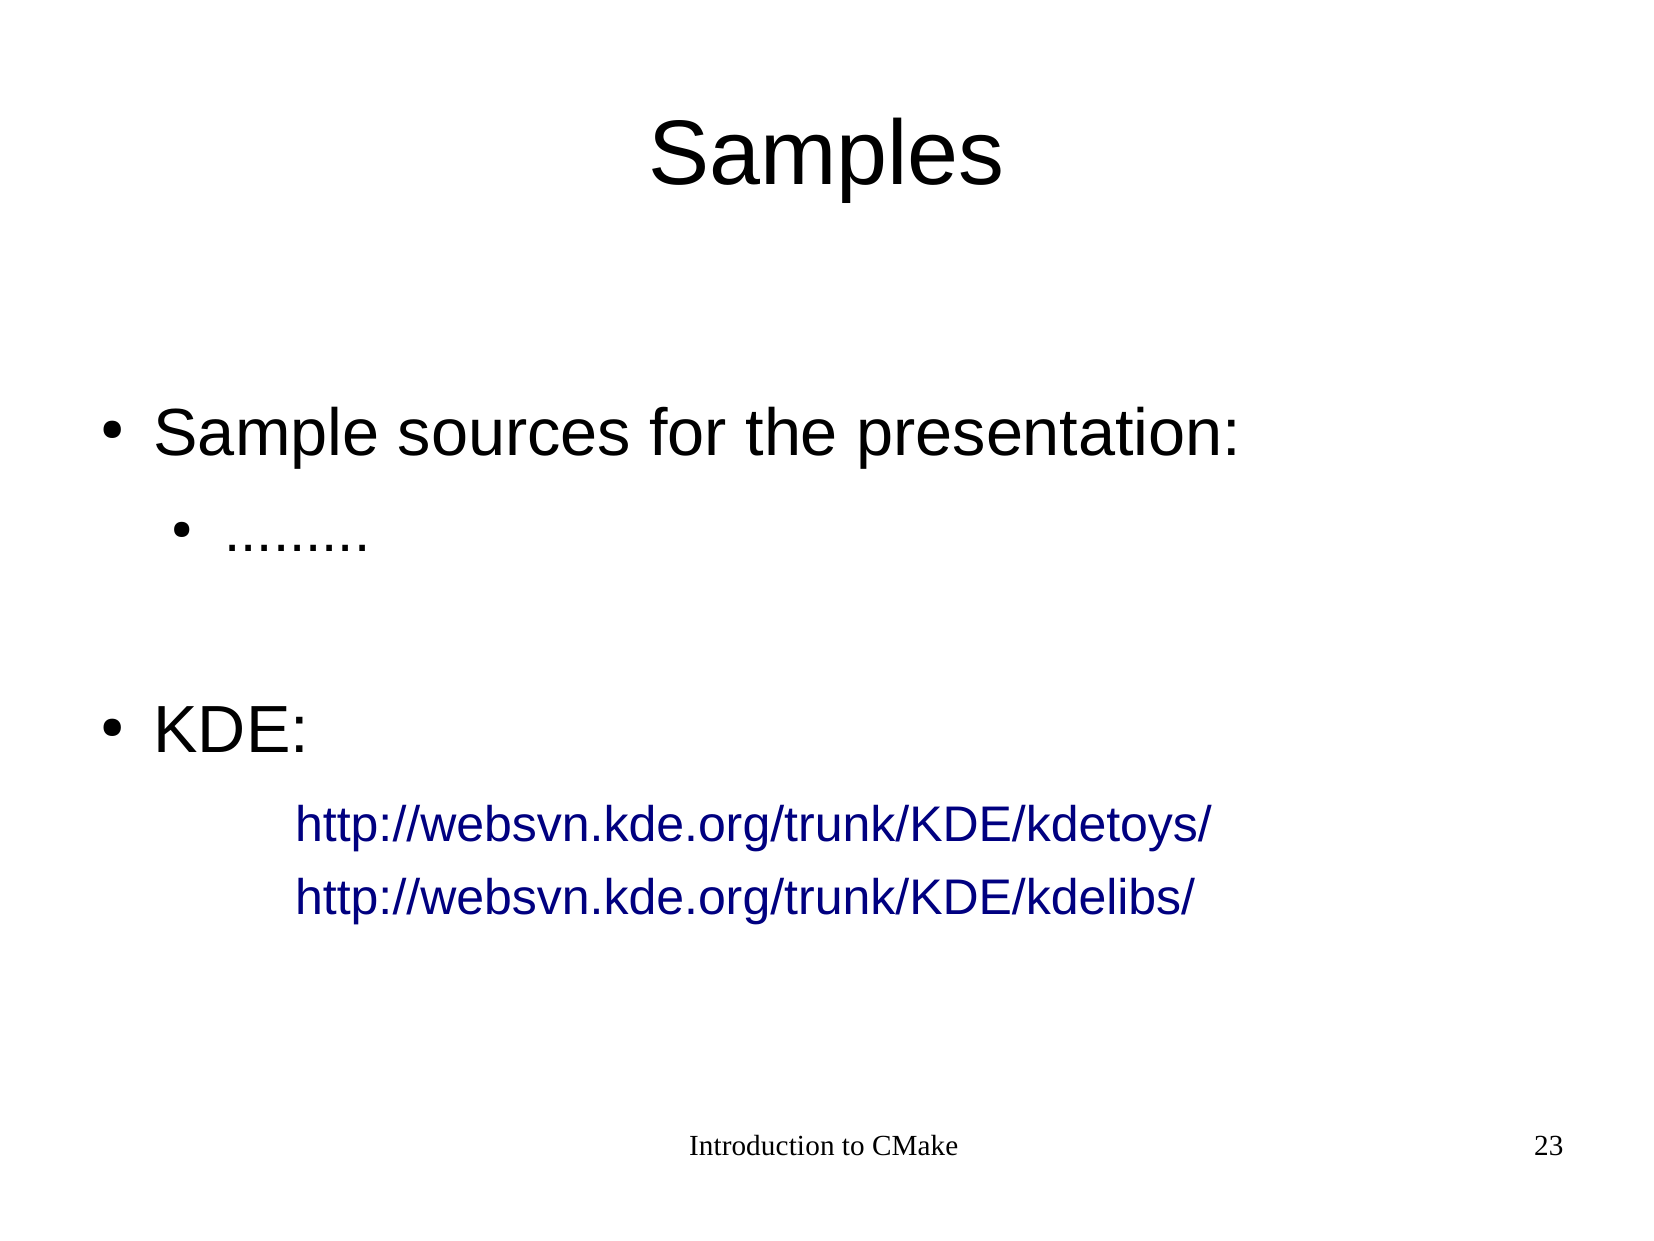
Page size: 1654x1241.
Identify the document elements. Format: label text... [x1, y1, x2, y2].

list Sample sources for the presentation: ......... KDE: http://websvn.kde.org/trunk/KDE/kdetoys/ http://websvn.kde.org/trunk/KDE/kdelibs/ [82, 290, 1571, 1109]
title Samples [82, 56, 1571, 250]
